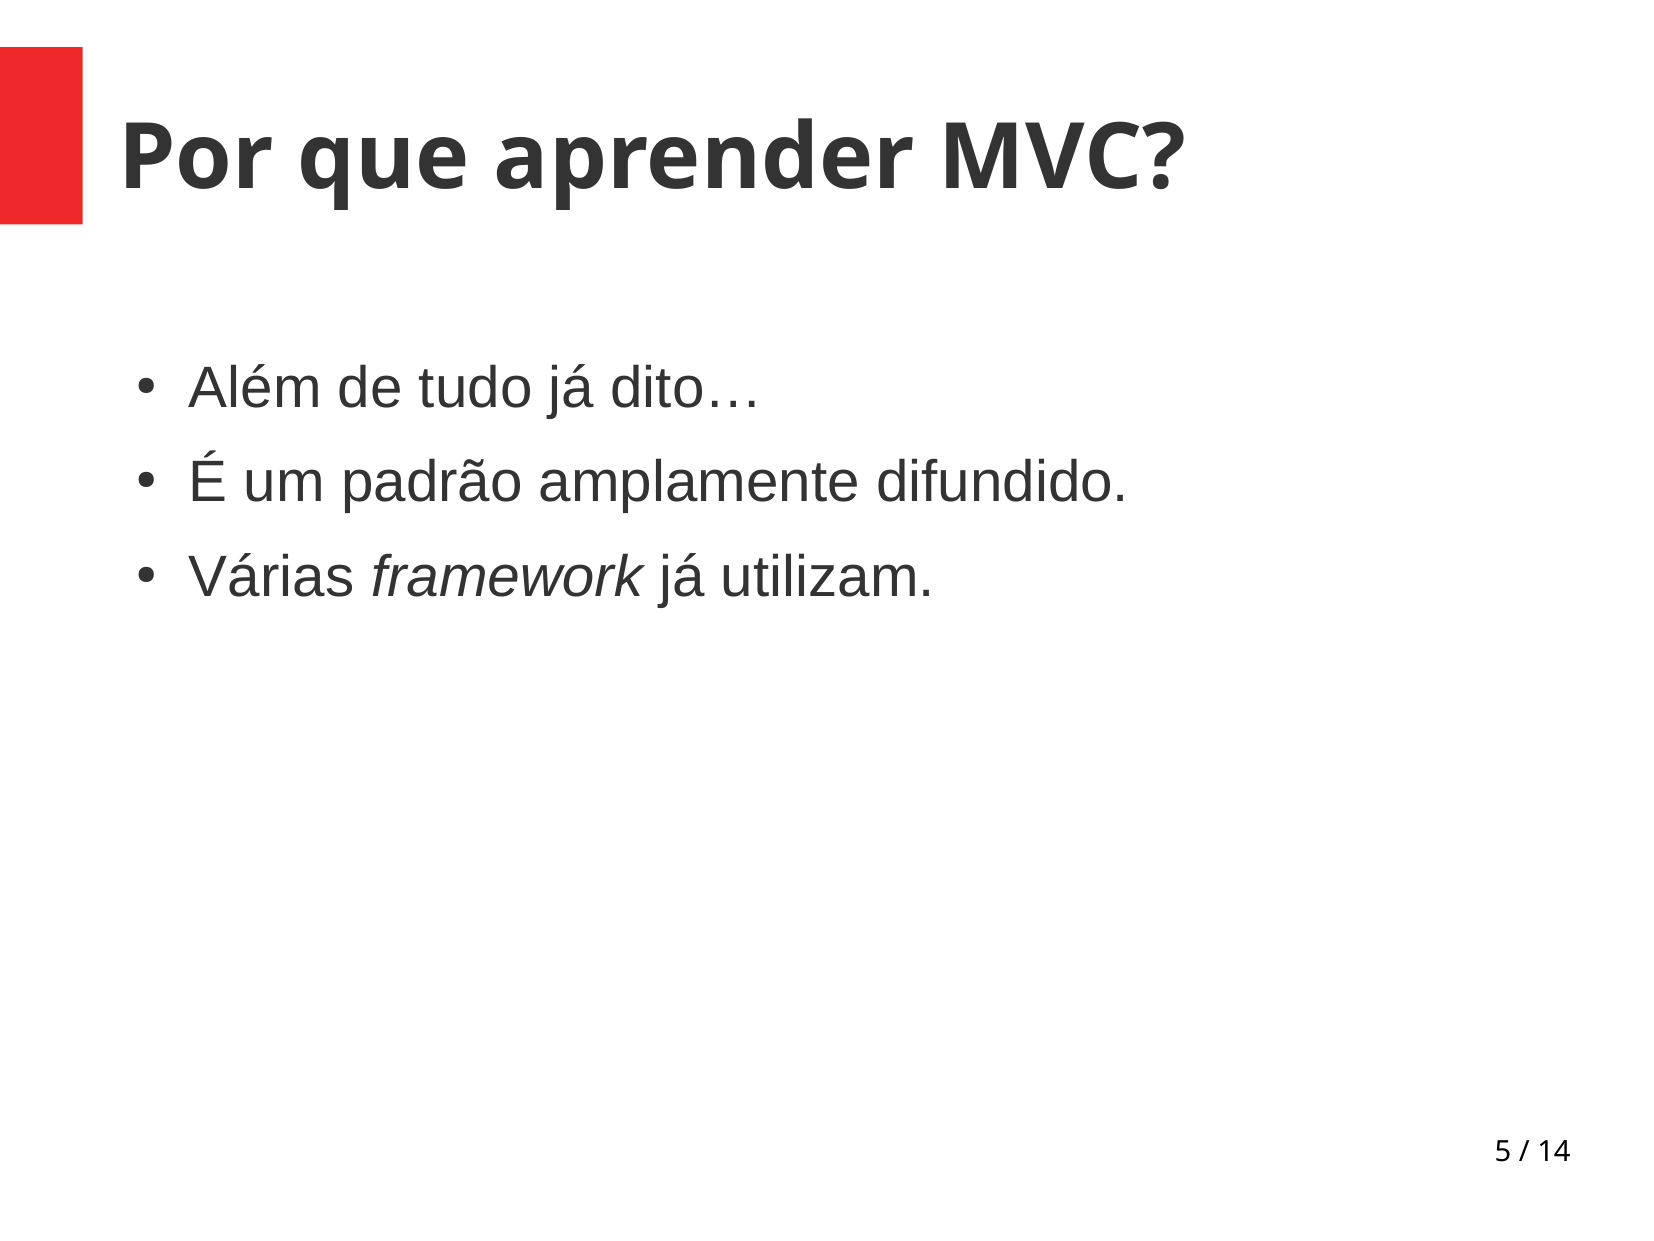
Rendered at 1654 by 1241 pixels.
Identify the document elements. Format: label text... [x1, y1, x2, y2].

title Por que aprender MVC? [118, 49, 1571, 257]
list Além de tudo já dito… É um padrão amplamente difundido. Várias framework já utilizam. [118, 354, 1536, 1074]
